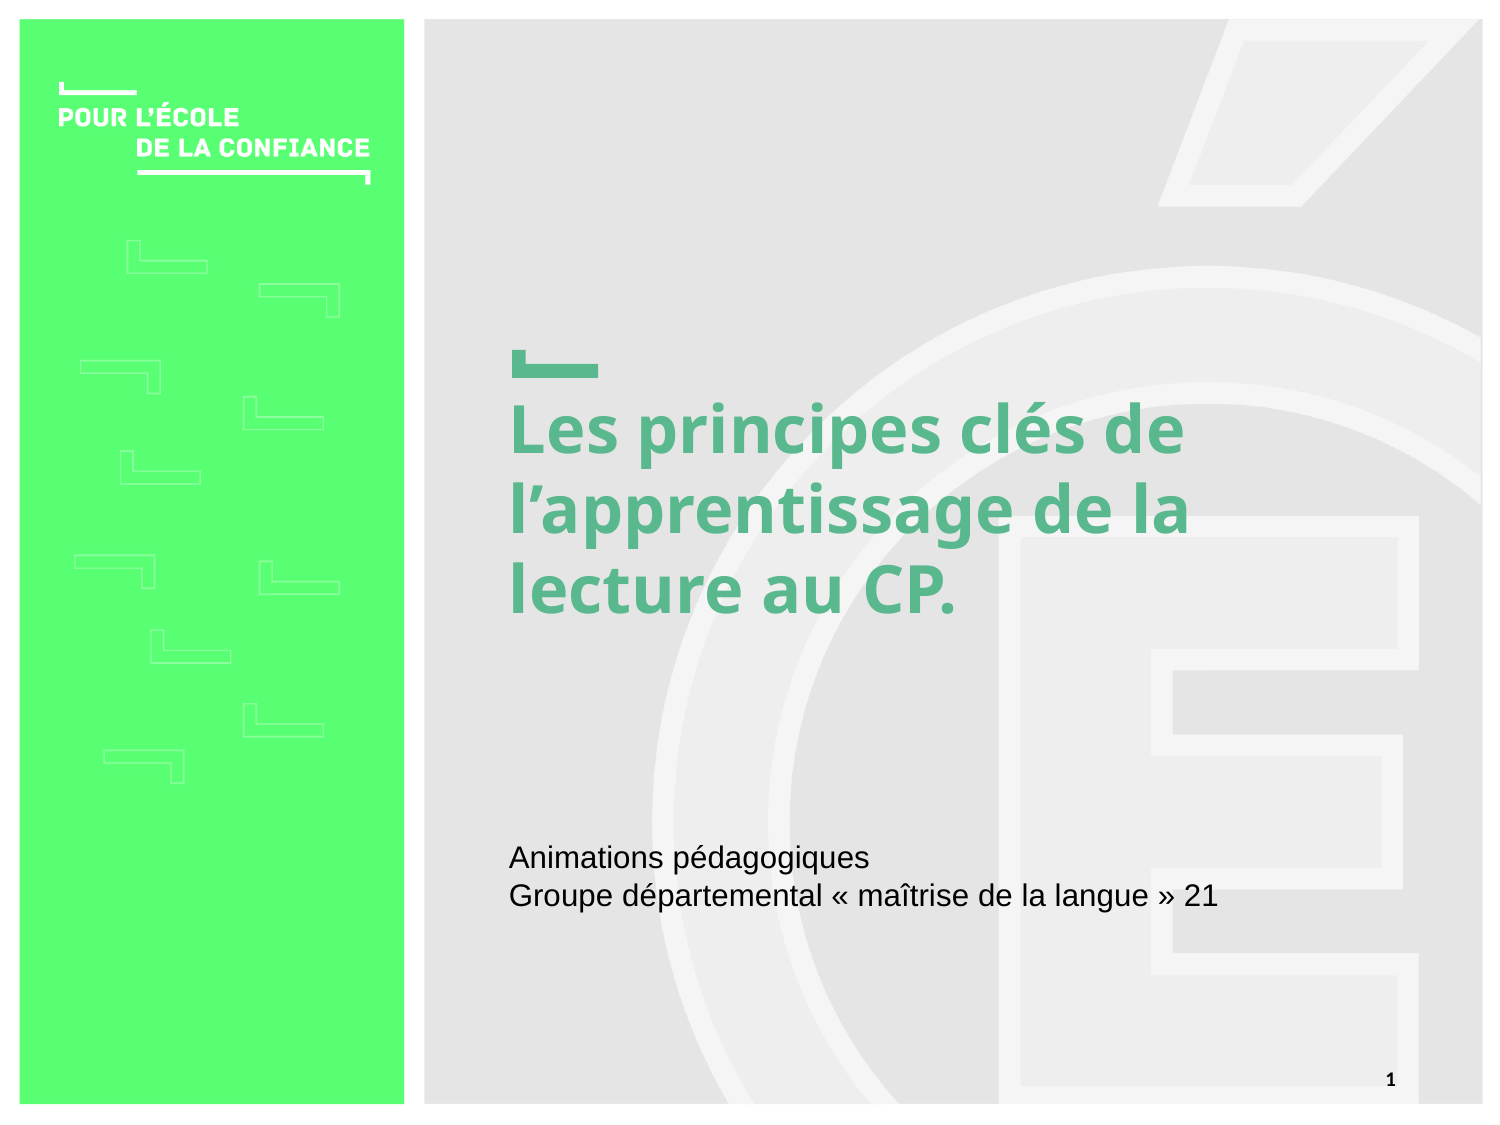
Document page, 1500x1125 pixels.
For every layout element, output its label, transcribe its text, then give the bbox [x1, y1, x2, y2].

picture [0, 0, 1500, 1125]
slide_number <numéro> [1353, 1048, 1411, 1109]
list Animations pédagogiques Groupe départemental « maîtrise de la langue » 21 [493, 830, 1411, 974]
title Les principes clés de l’apprentissage de la lecture au CP. [493, 304, 1411, 710]
